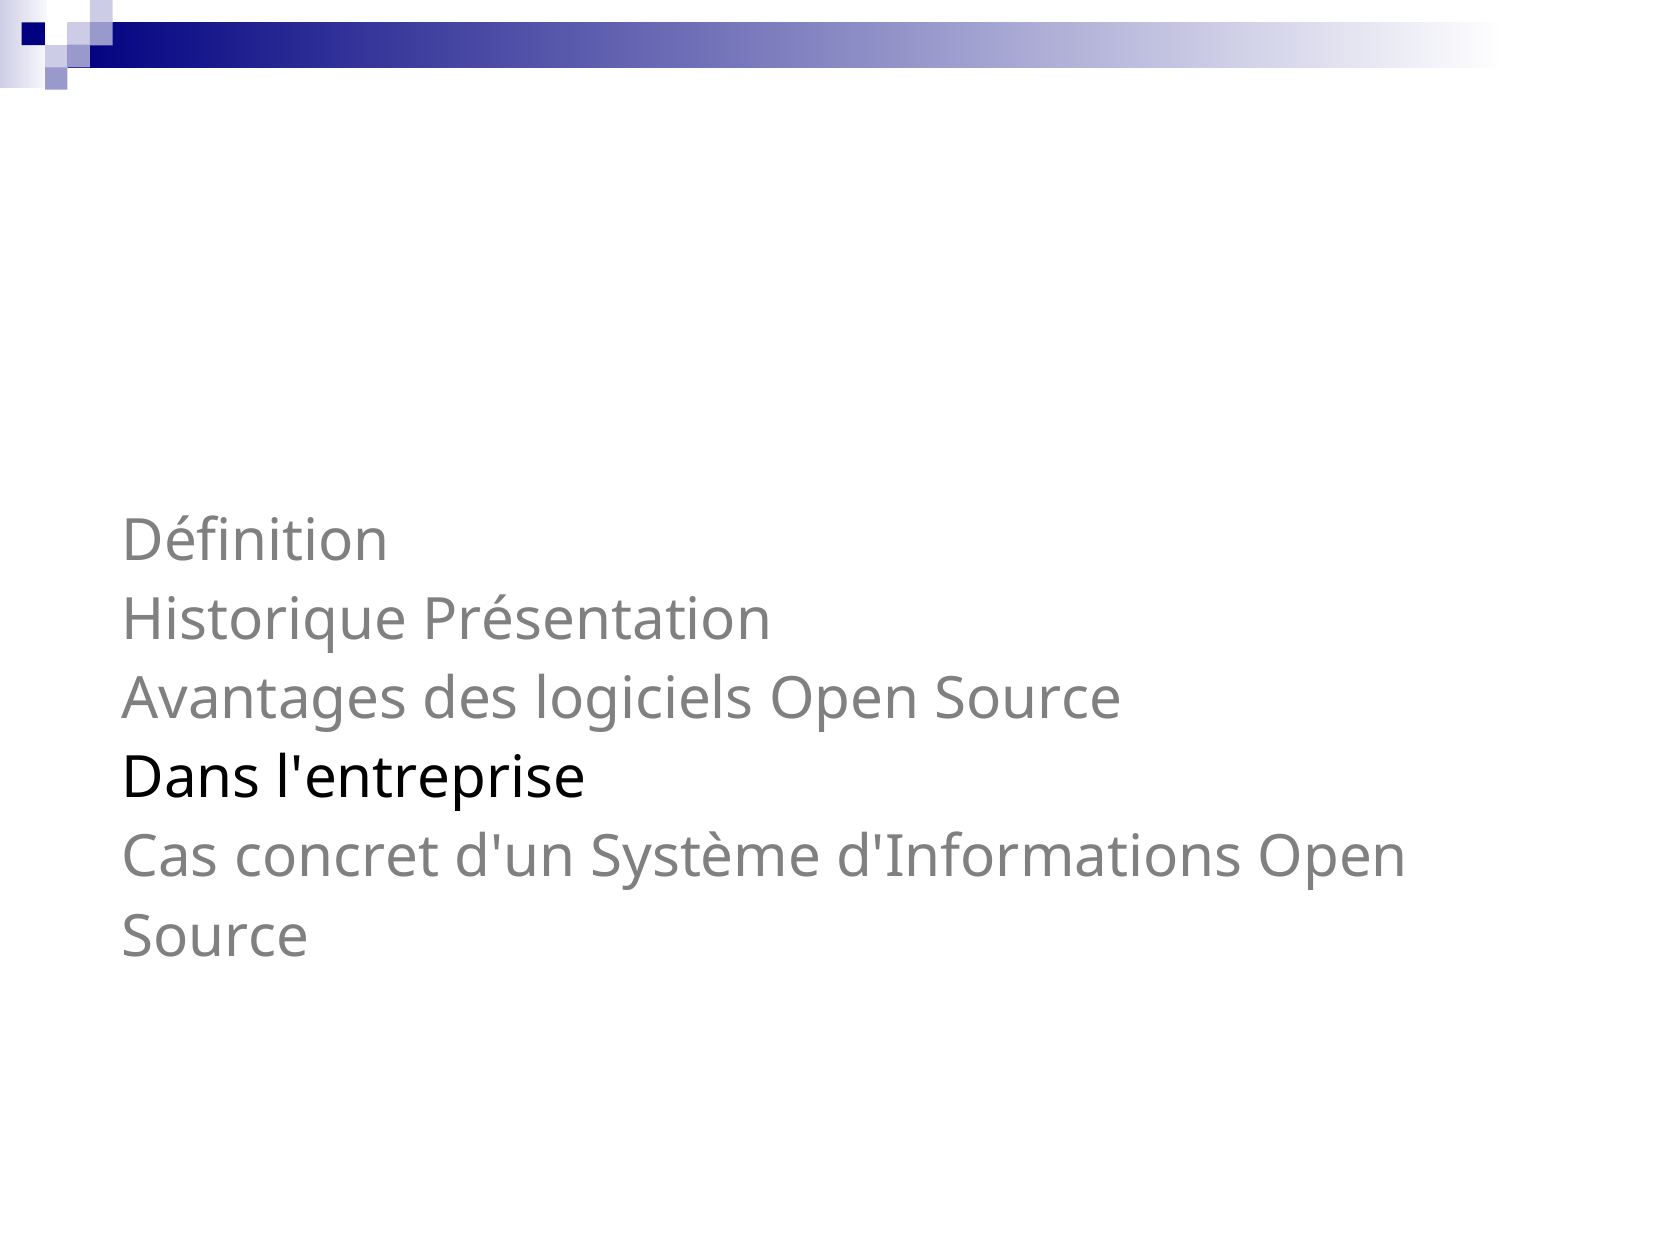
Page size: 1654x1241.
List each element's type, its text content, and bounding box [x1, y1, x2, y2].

subtitle Définition Historique Présentation Avantages des logiciels Open Source Dans l'entreprise Cas concret d'un Système d'Informations Open Source [121, 344, 1534, 1127]
